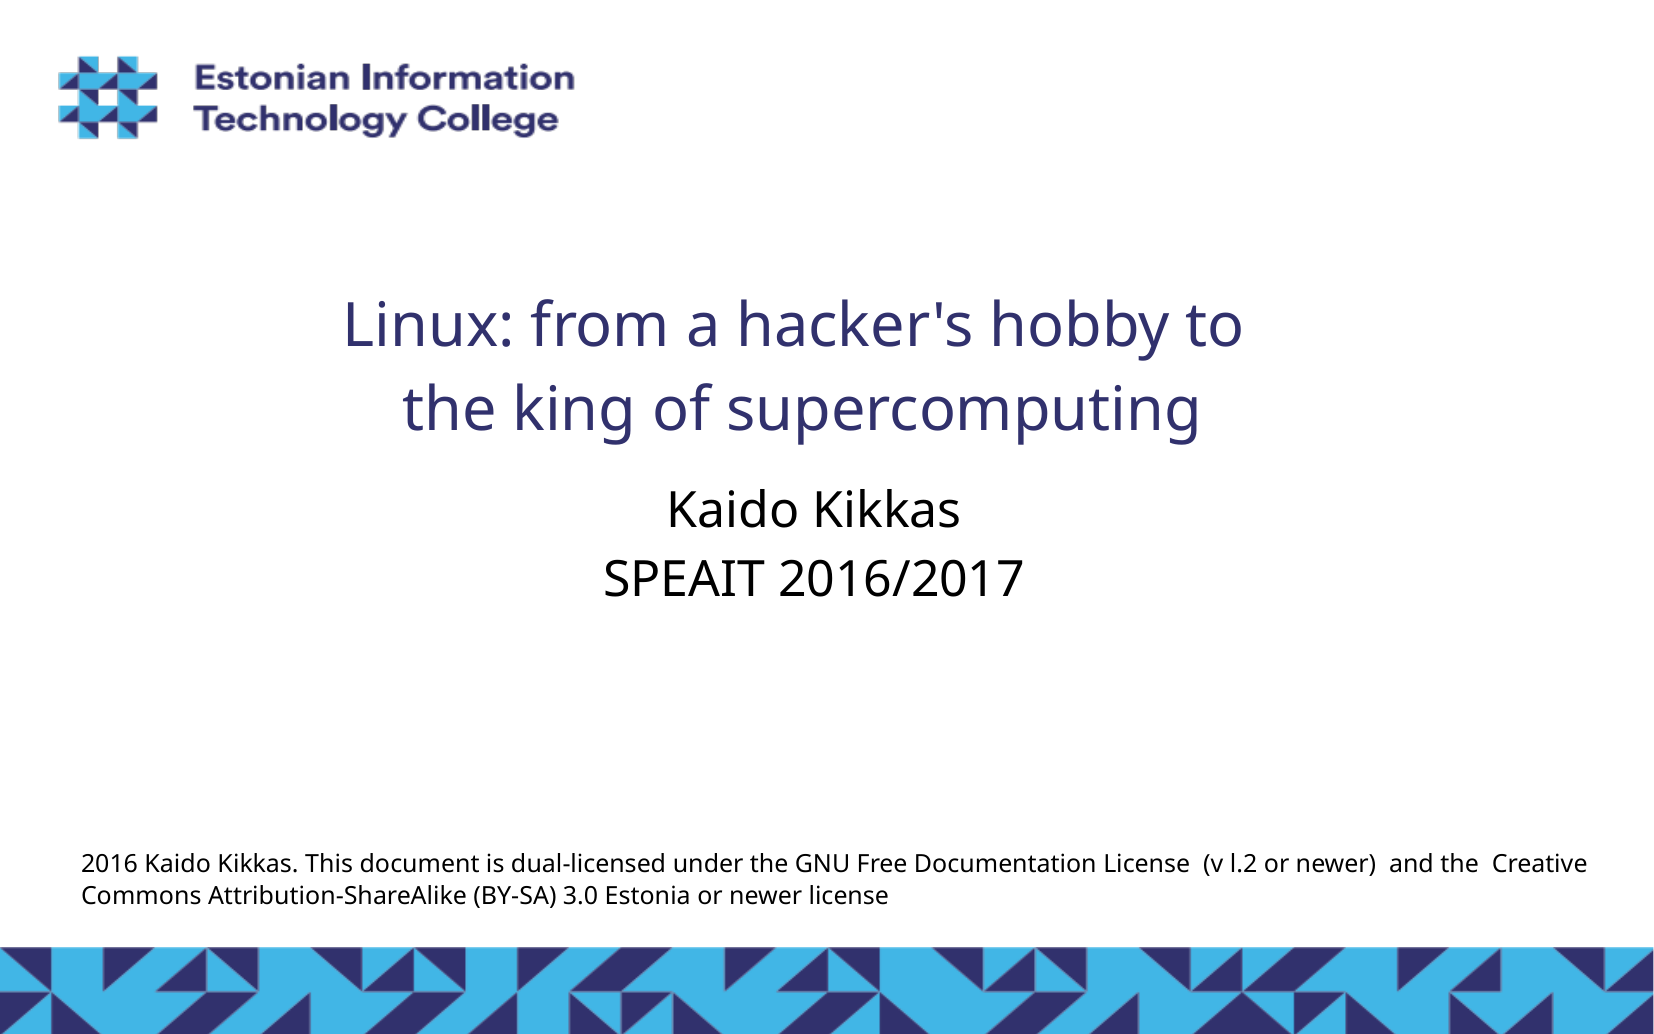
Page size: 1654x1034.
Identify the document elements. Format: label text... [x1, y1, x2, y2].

title Linux: from a hacker's hobby to the king of supercomputing [222, 278, 1382, 451]
text_box 2016 Kaido Kikkas. This document is dual-licensed under the GNU Free Documentation License (v l.2 or newer) and the Creative Commons Attribution-ShareAlike (BY-SA) 3.0 Estonia or newer license [66, 840, 1654, 920]
text_box Kaido Kikkas SPEAIT 2016/2017 [553, 467, 1075, 615]
